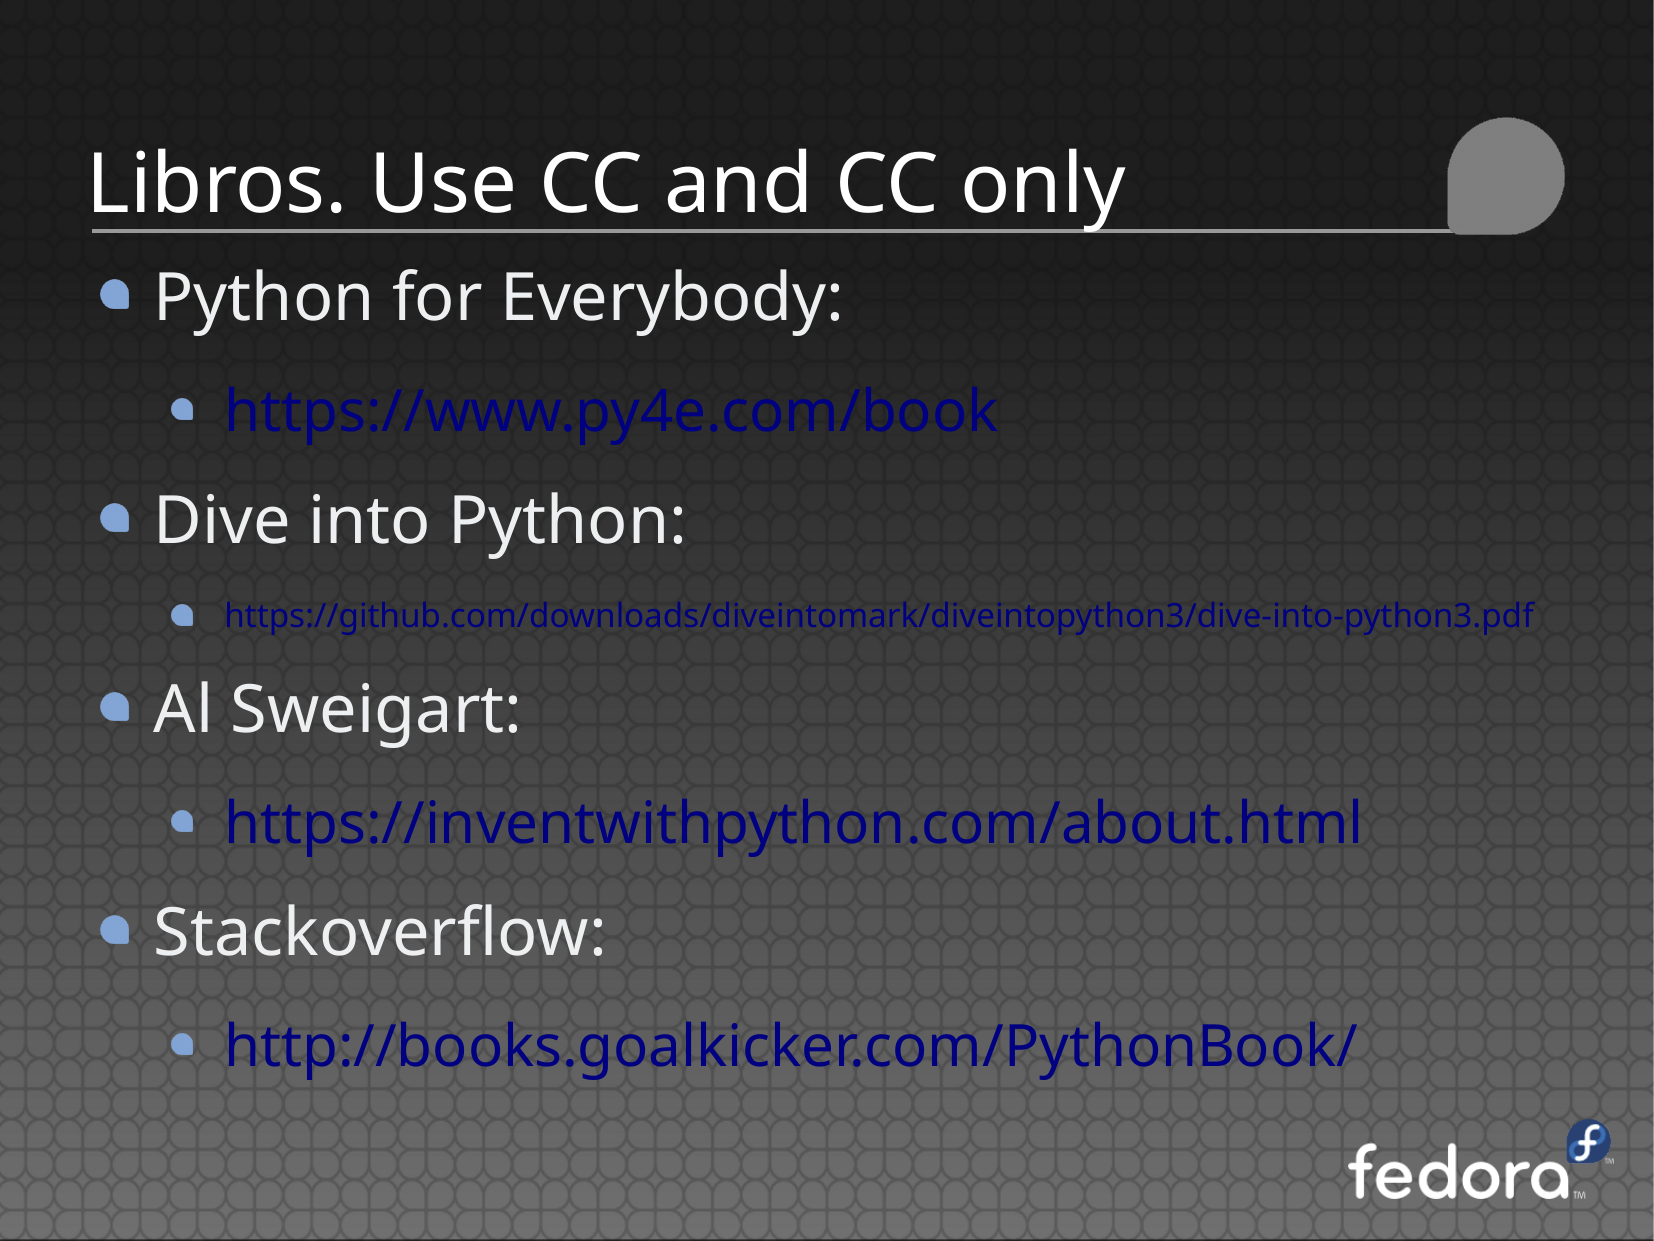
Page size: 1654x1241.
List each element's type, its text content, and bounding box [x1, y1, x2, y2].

picture [0, 0, 1654, 1241]
list Python for Everybody: https://www.py4e.com/book Dive into Python: https://github.com/downloads/diveintomark/diveintopython3/dive-into-python3.pdf Al Sweigart: https://inventwithpython.com/about.html Stackoverflow: http://books.goalkicker.com/PythonBook/ [82, 248, 1571, 1203]
title Libros. Use CC and CC only [86, 112, 1576, 249]
